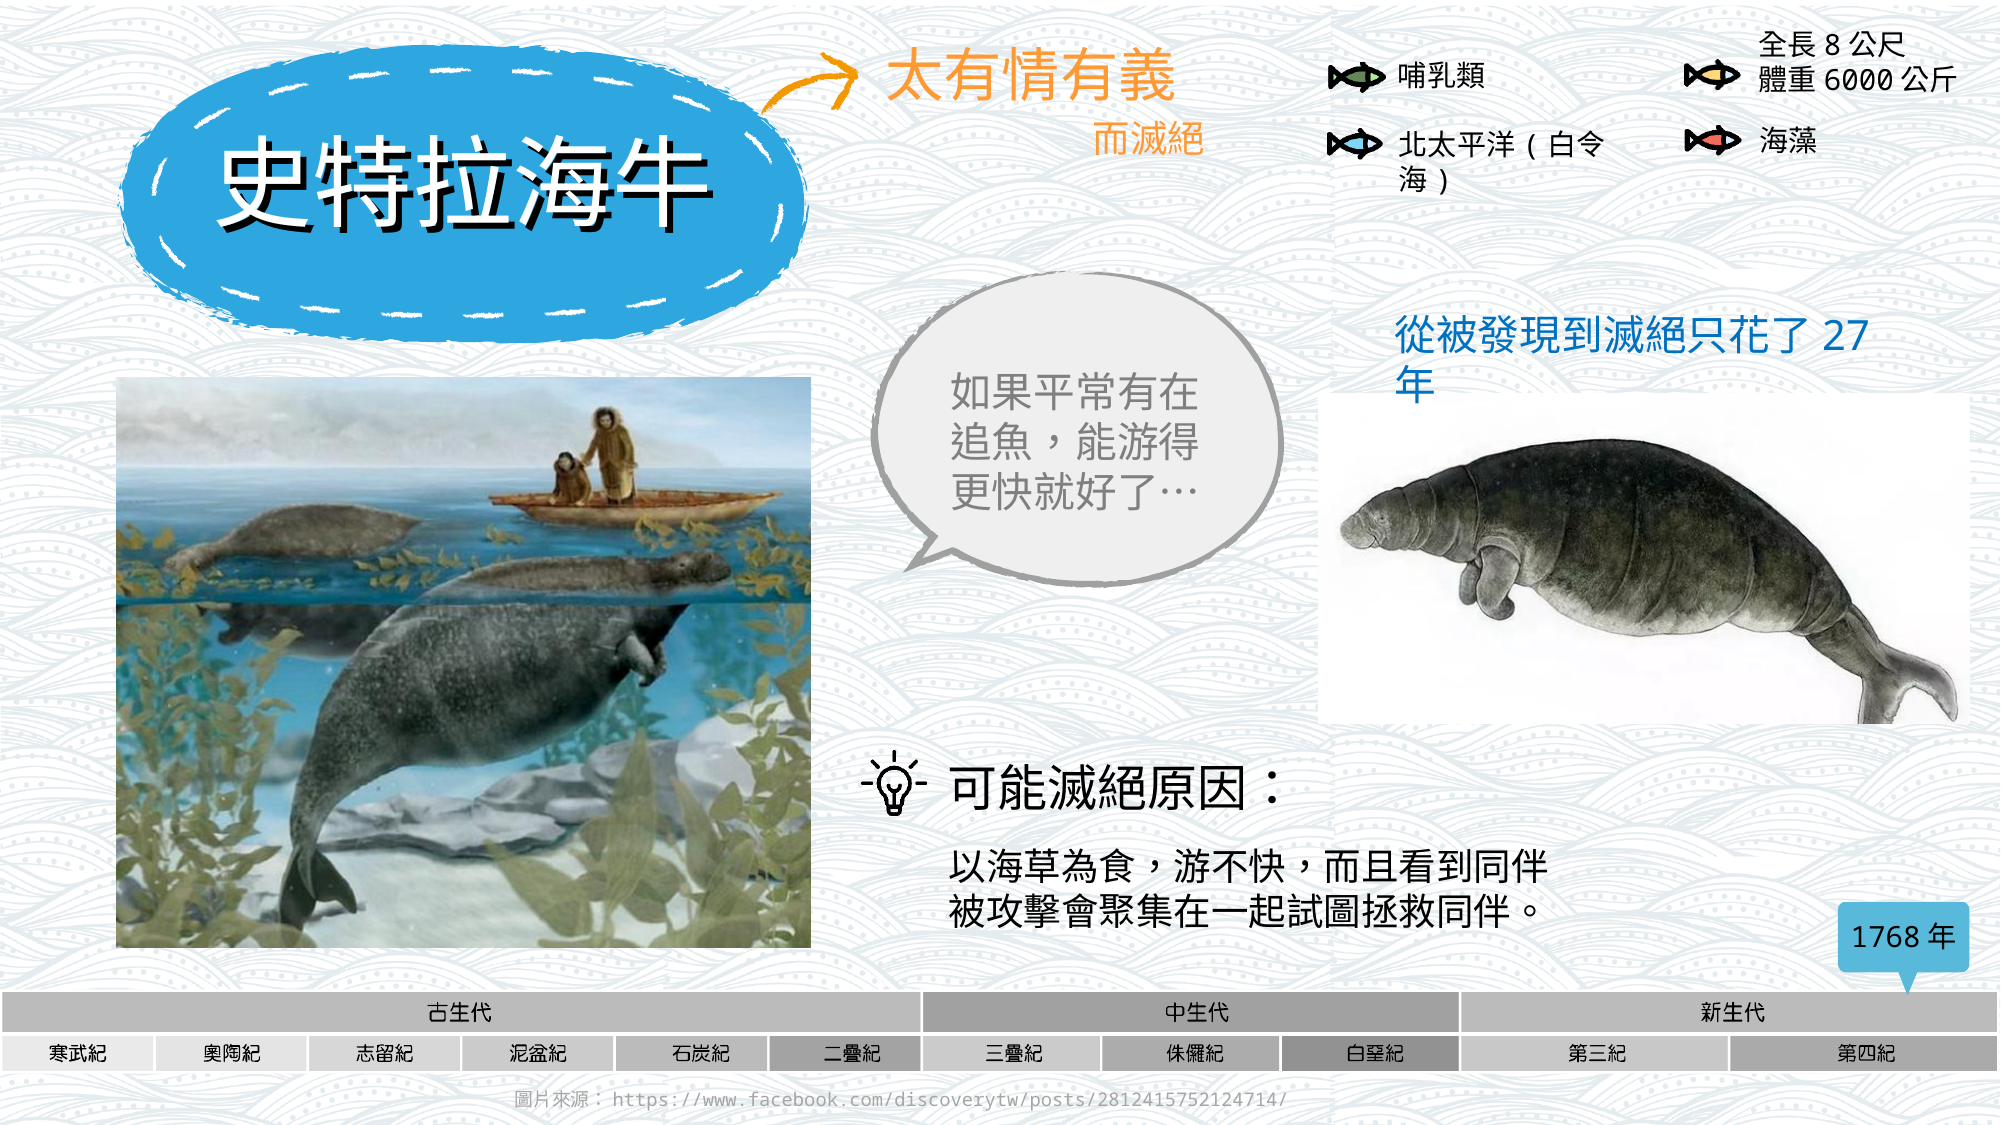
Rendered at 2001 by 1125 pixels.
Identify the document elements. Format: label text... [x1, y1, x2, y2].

text_box 可能滅絕原因： [932, 749, 1326, 825]
text_box 太有情有義 [870, 30, 1252, 117]
picture [861, 750, 927, 816]
picture [1318, 393, 1970, 724]
picture [1322, 128, 1383, 164]
text_box 北太平洋(白令海) [1383, 119, 1652, 170]
text_box 史特拉海牛 [176, 54, 749, 249]
text_box 哺乳類 [1382, 49, 1632, 101]
picture [0, 962, 2000, 1075]
text_box 而滅絕 [1077, 107, 1223, 169]
picture [116, 44, 860, 344]
text_box 從被發現到滅絕只花了27年 [1379, 301, 1924, 367]
picture [1682, 125, 1744, 160]
picture [116, 377, 811, 948]
picture [1837, 902, 1970, 910]
picture [870, 269, 1286, 589]
picture [1682, 56, 1744, 92]
text_box 如果平常有在追魚，能游得更快就好了… [935, 357, 1230, 525]
text_box 全長8公尺 體重6000公斤 [1743, 18, 1992, 105]
text_box 1768年 [1834, 910, 1974, 962]
text_box 海藻 [1744, 115, 1993, 166]
text_box 圖片來源：https://www.facebook.com/discoverytw/posts/2812415752124714/ [499, 1080, 1985, 1118]
text_box 以海草為食，游不快，而且看到同伴被攻擊會聚集在一起試圖拯救同伴。 [933, 835, 1582, 942]
picture [1326, 62, 1388, 97]
